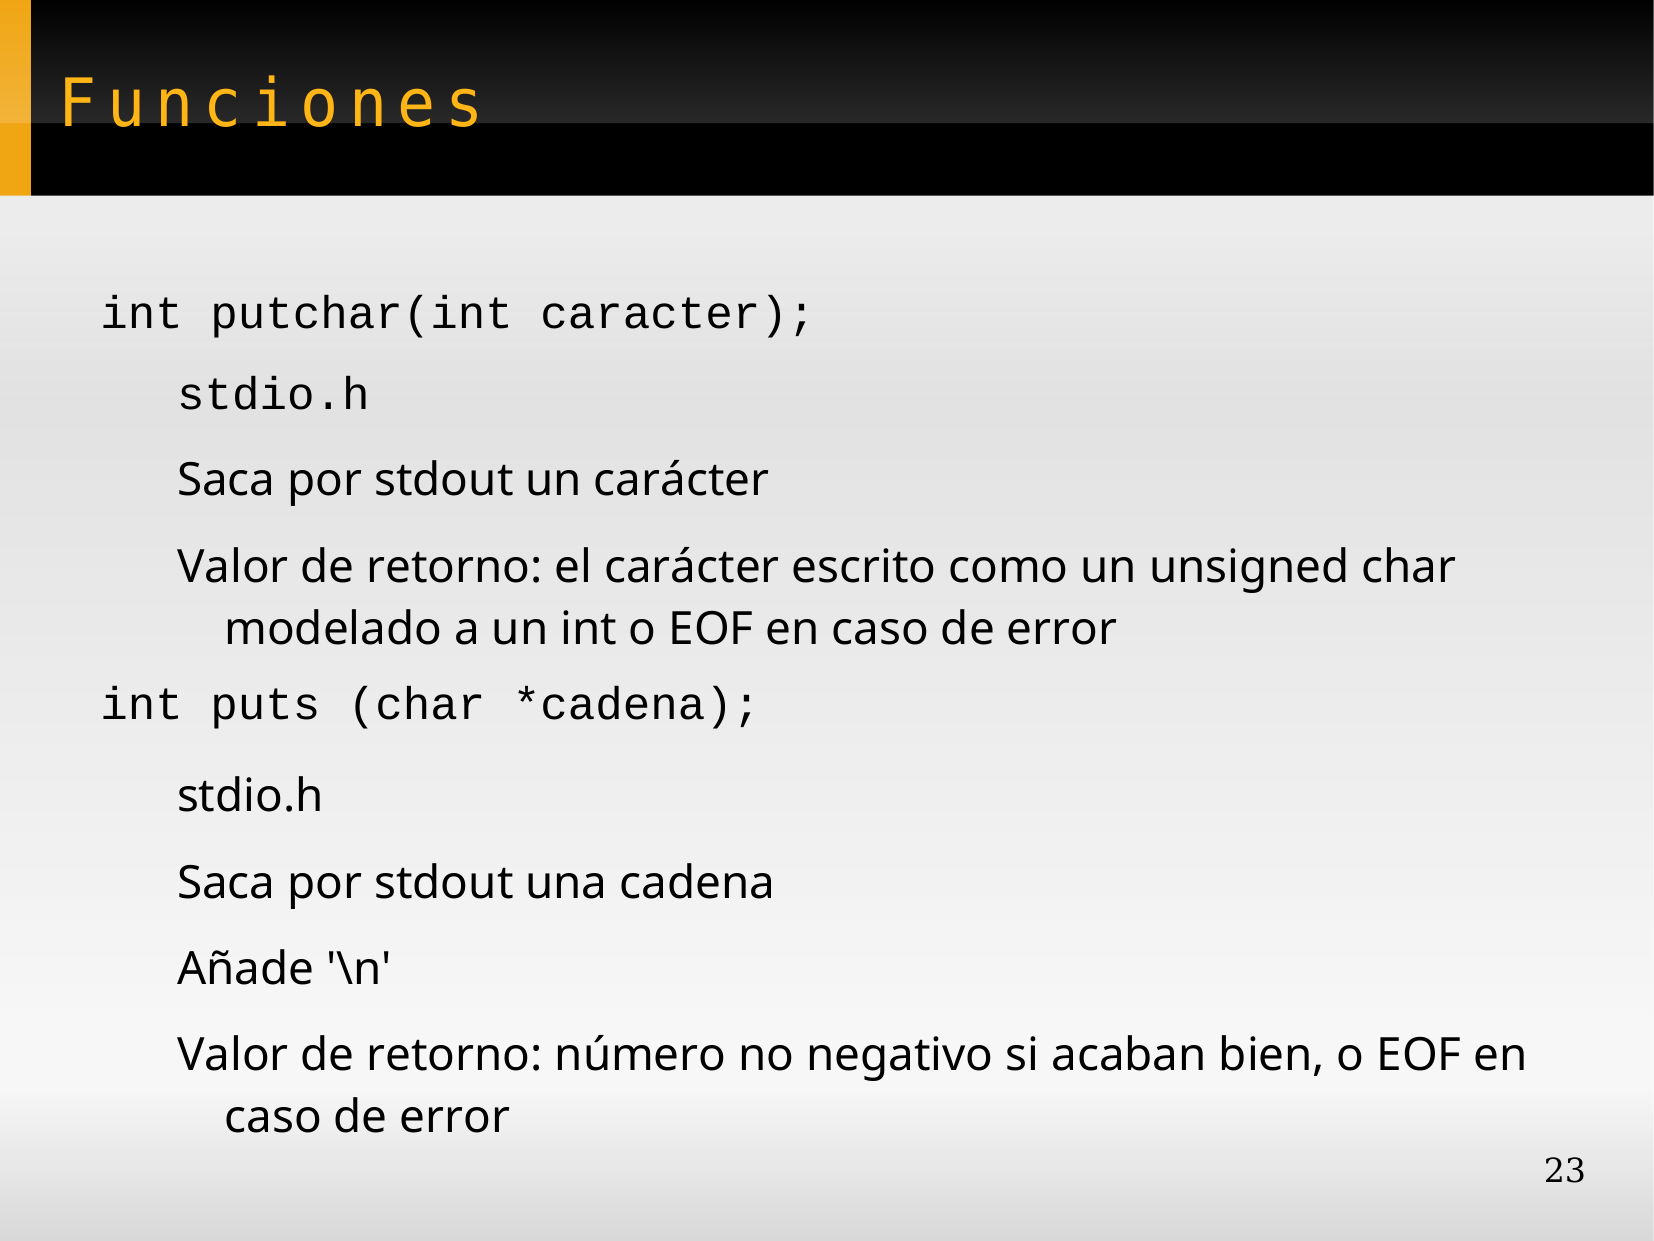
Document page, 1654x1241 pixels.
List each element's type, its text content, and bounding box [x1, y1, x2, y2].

title Funciones [59, 29, 1506, 178]
picture [0, 0, 1654, 1241]
list int putchar(int caracter); stdio.h Saca por stdout un carácter Valor de retorno: el carácter escrito como un unsigned char modelado a un int o EOF en caso de error int puts (char *cadena); stdio.h Saca por stdout una cadena Añade '\n' Valor de retorno: número no negativo si acaban bien, o EOF en caso de error [82, 290, 1571, 1089]
